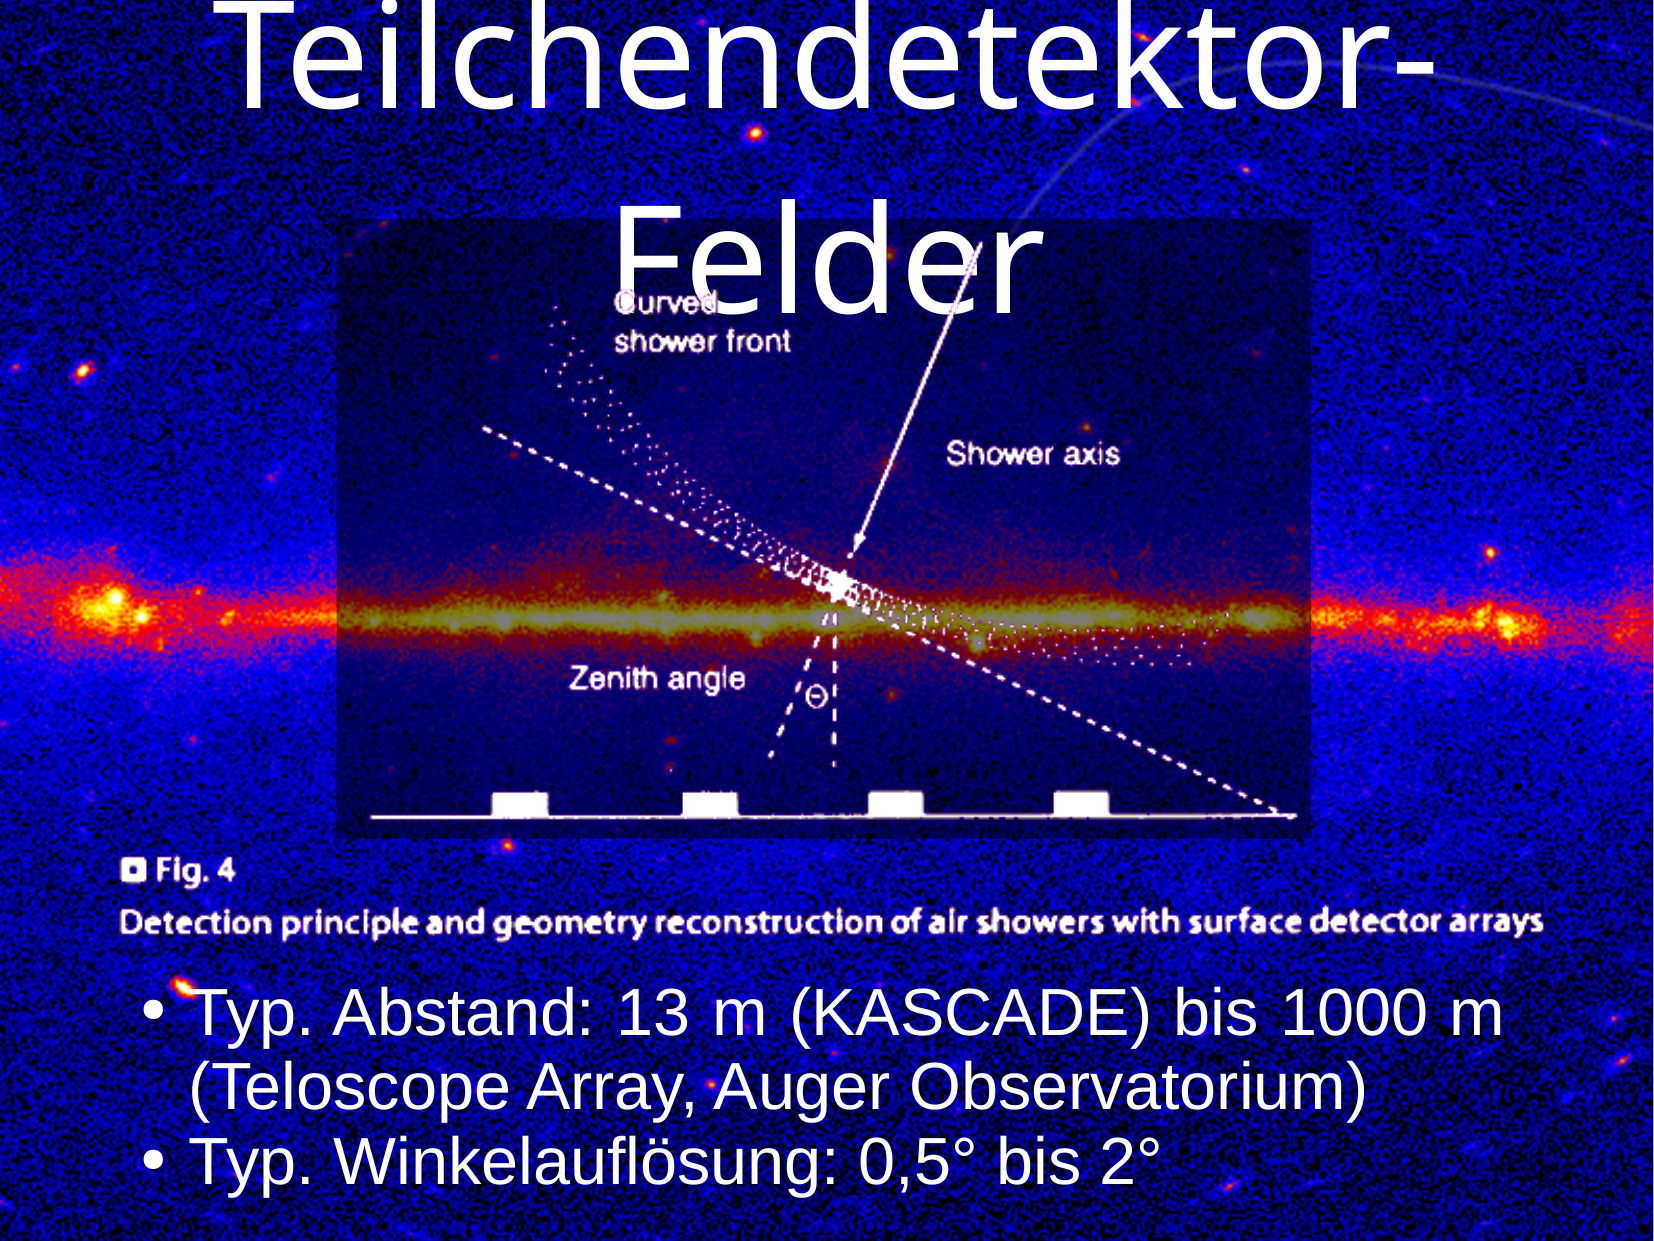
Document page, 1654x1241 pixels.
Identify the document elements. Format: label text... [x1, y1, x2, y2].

picture [544, 0, 856, 49]
title Teilchendetektor-Felder [29, 49, 1625, 257]
picture [815, 37, 852, 49]
picture [906, 37, 942, 49]
picture [1045, 37, 1081, 49]
picture [869, 0, 1118, 49]
picture [725, 37, 762, 49]
picture [1265, 37, 1304, 49]
picture [435, 0, 532, 49]
text_box Typ. Abstand: 13 m (KASCADE) bis 1000 m (Teloscope Array, Auger Observatorium) Typ. Winkelauflösung: 0,5° bis 2° [118, 974, 1506, 1199]
picture [548, 37, 585, 49]
picture [637, 37, 673, 49]
picture [0, 0, 1654, 1241]
picture [310, 37, 346, 49]
